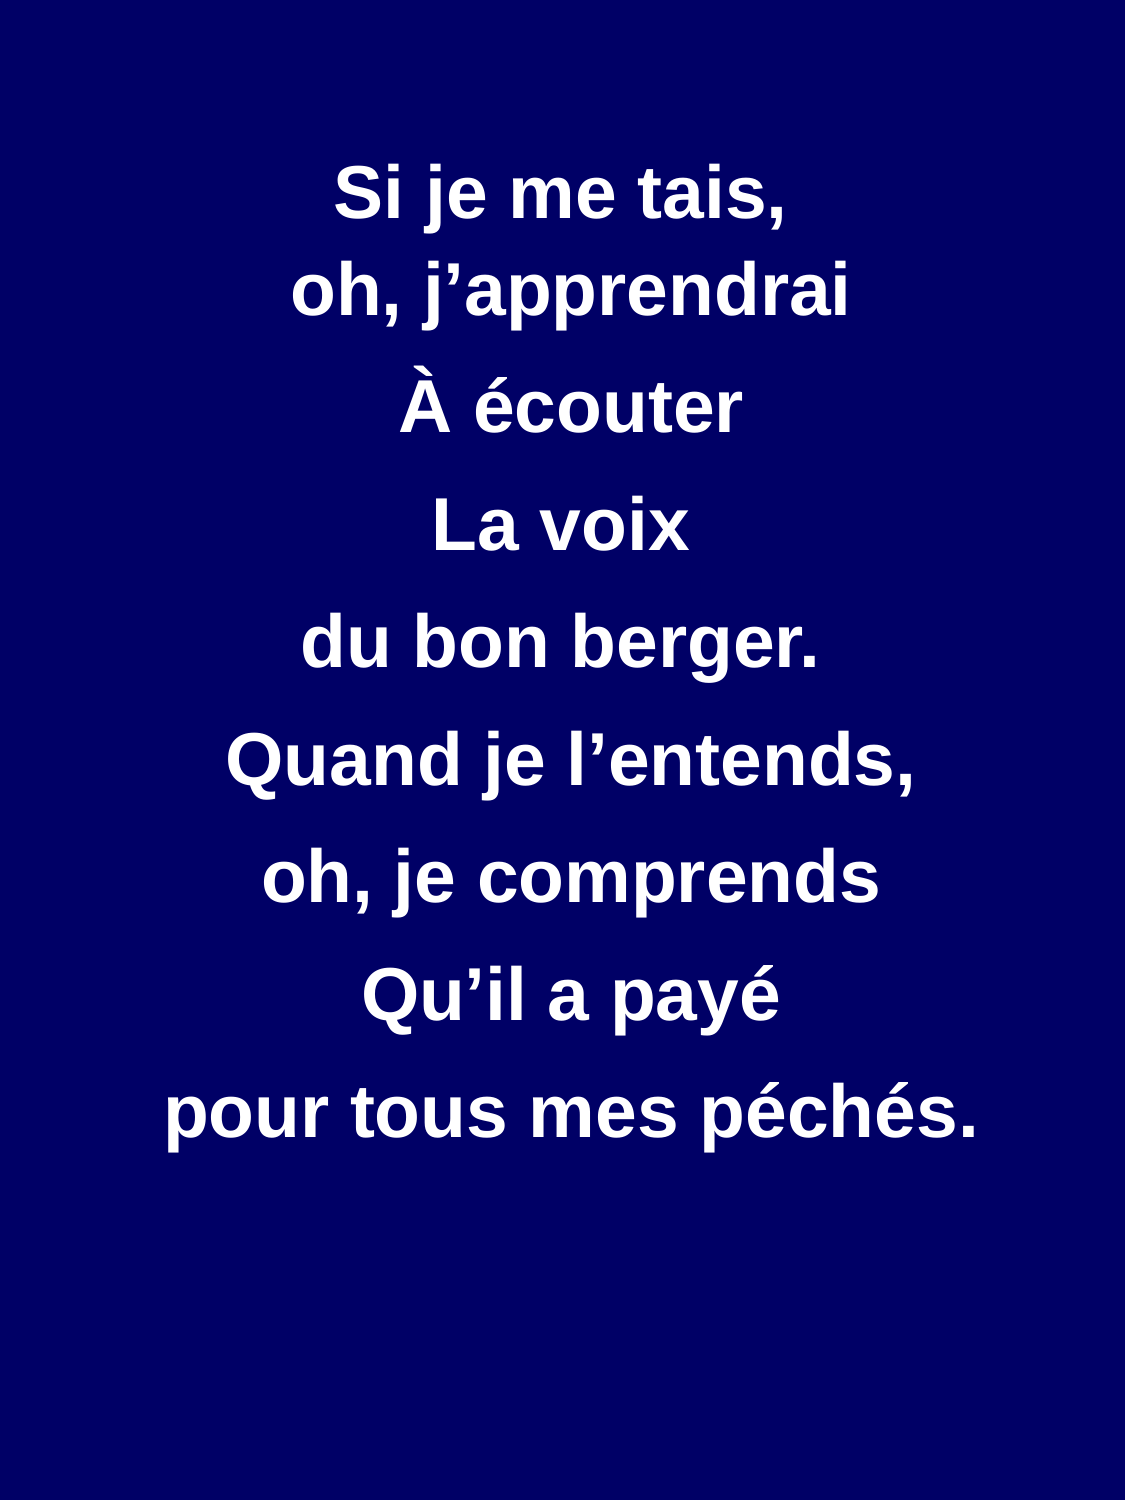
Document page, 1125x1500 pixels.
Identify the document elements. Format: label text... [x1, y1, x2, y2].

text_box Si je me tais, oh, j’apprendrai À écouter La voix du bon berger. Quand je l’entends, oh, je comprends Qu’il a payé pour tous mes péchés. [11, 35, 1111, 1441]
